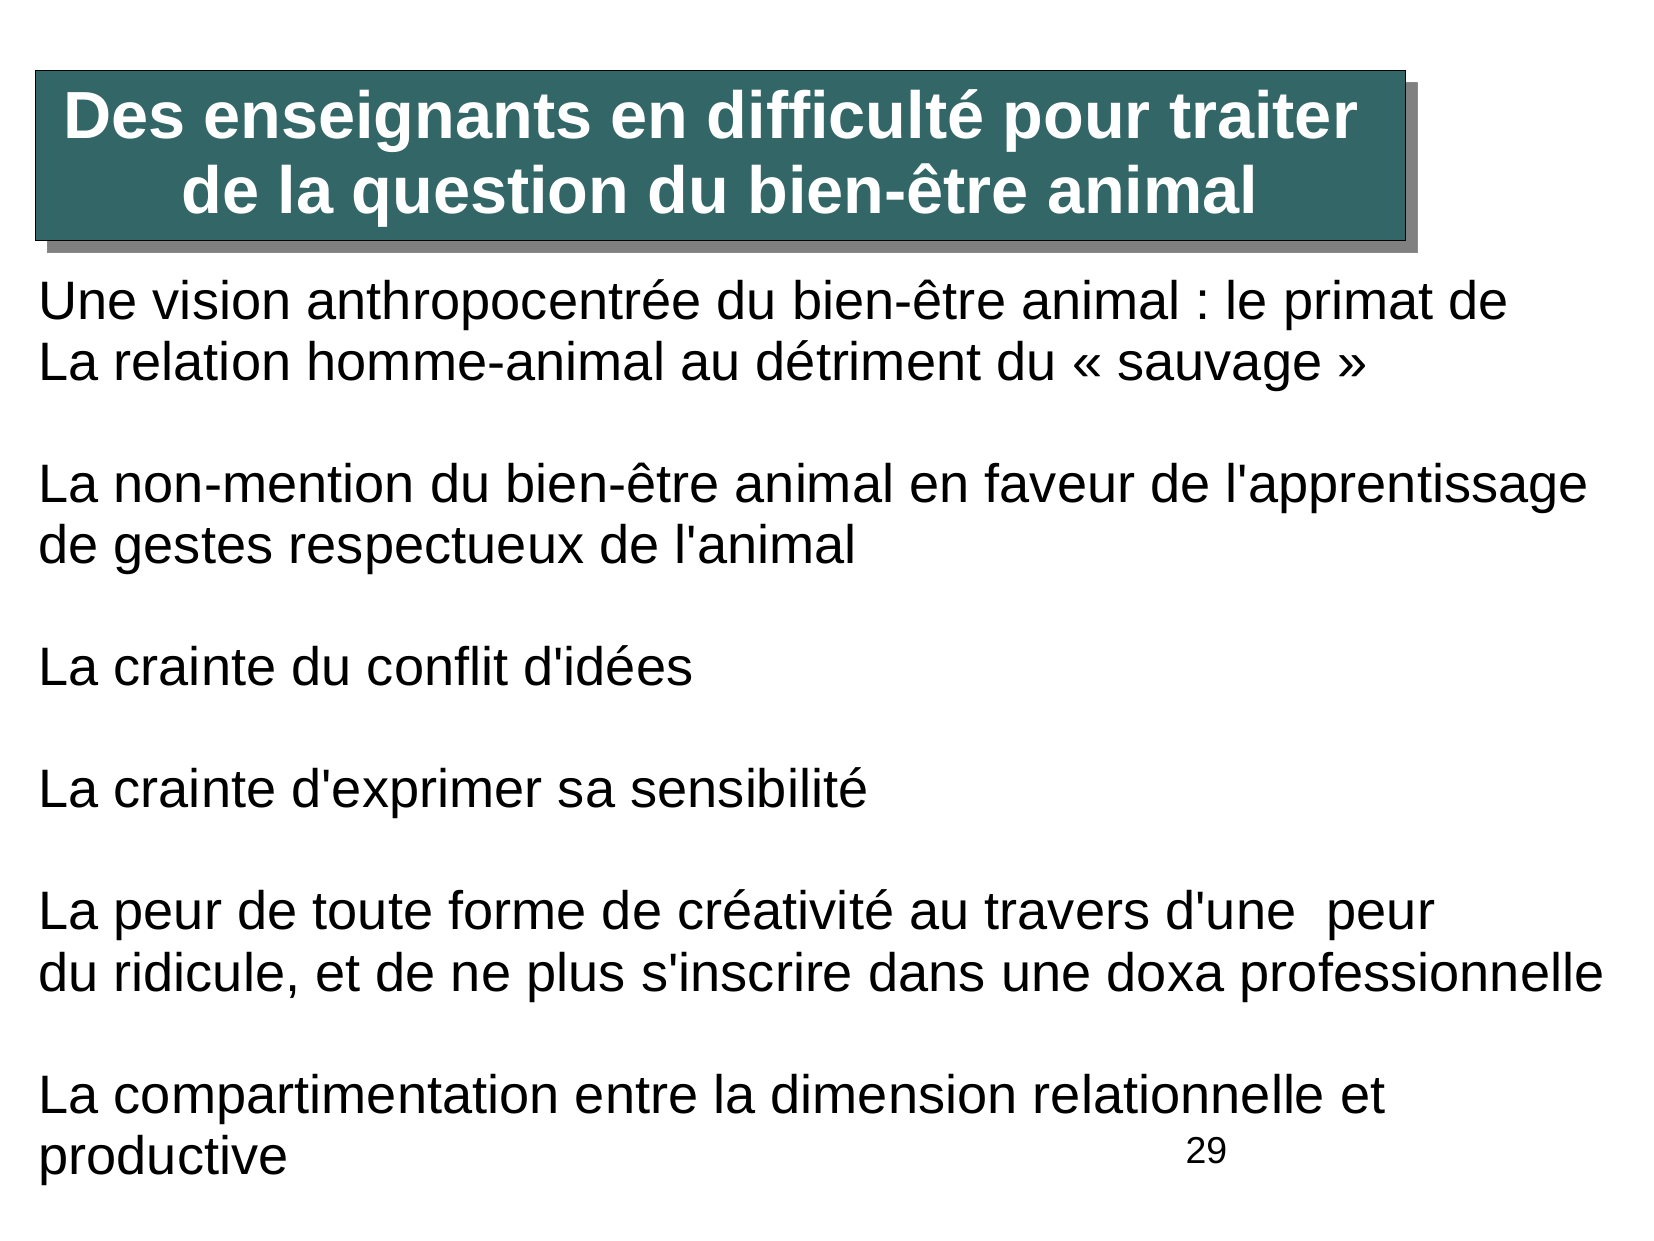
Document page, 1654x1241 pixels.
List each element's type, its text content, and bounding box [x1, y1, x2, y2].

text_box Des enseignants en difficulté pour traiter de la question du bien-être animal [35, 70, 1406, 241]
text_box Une vision anthropocentrée du bien-être animal : le primat de La relation homme-animal au détriment du « sauvage » La non-mention du bien-être animal en faveur de l'apprentissage de gestes respectueux de l'animal La crainte du conflit d'idées La crainte d'exprimer sa sensibilité La peur de toute forme de créativité au travers d'une peur du ridicule, et de ne plus s'inscrire dans une doxa professionnelle La compartimentation entre la dimension relationnelle et productive [23, 318, 1548, 1134]
